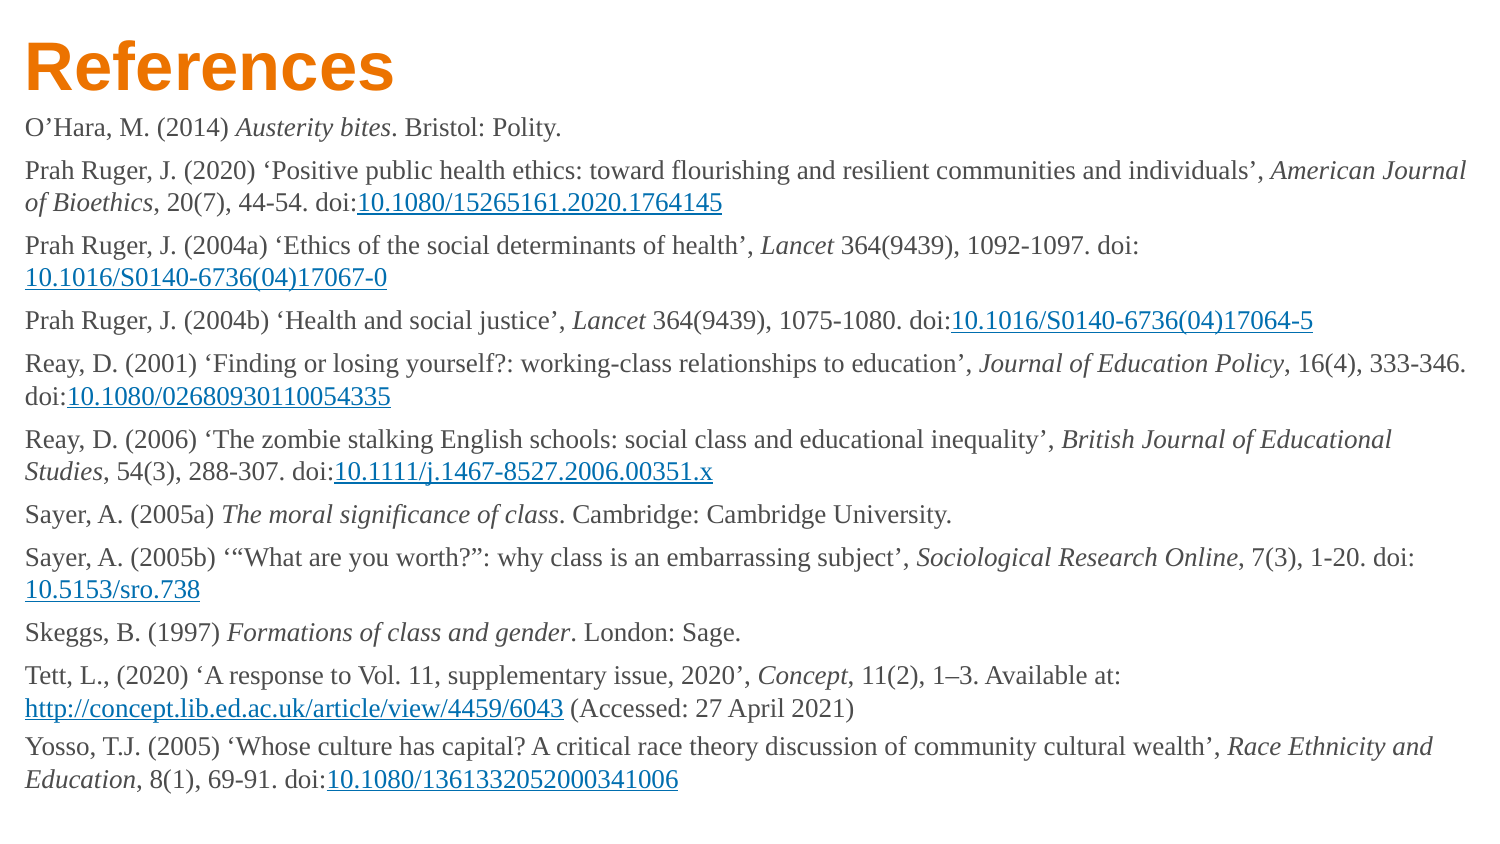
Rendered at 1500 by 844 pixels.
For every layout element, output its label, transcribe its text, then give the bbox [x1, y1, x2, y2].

text_box References [11, 15, 743, 94]
text_box O’Hara, M. (2014) Austerity bites. Bristol: Polity. Prah Ruger, J. (2020) ‘Positive public health ethics: toward flourishing and resilient communities and individuals’, American Journal of Bioethics, 20(7), 44-54. doi:10.1080/15265161.2020.1764145 Prah Ruger, J. (2004a) ‘Ethics of the social determinants of health’, Lancet 364(9439), 1092-1097. doi:10.1016/S0140-6736(04)17067-0 Prah Ruger, J. (2004b) ‘Health and social justice’, Lancet 364(9439), 1075-1080. doi:10.1016/S0140-6736(04)17064-5 Reay, D. (2001) ‘Finding or losing yourself?: working-class relationships to education’, Journal of Education Policy, 16(4), 333-346. doi:10.1080/02680930110054335 Reay, D. (2006) ‘The zombie stalking English schools: social class and educational inequality’, British Journal of Educational Studies, 54(3), 288-307. doi:10.1111/j.1467-8527.2006.00351.x Sayer, A. (2005a) The moral significance of class. Cambridge: Cambridge University. Sayer, A. (2005b) ‘“What are you worth?”: why class is an embarrassing subject’, Sociological Research Online, 7(3), 1-20. doi:10.5153/sro.738 Skeggs, B. (1997) Formations of class and gender. London: Sage. Tett, L., (2020) ‘A response to Vol. 11, supplementary issue, 2020’, Concept, 11(2), 1–3. Available at: http://concept.lib.ed.ac.uk/article/view/4459/6043 (Accessed: 27 April 2021) Yosso, T.J. (2005) ‘Whose culture has capital? A critical race theory discussion of community cultural wealth’, Race Ethnicity and Education, 8(1), 69-91. doi:10.1080/1361332052000341006 [11, 102, 1493, 844]
